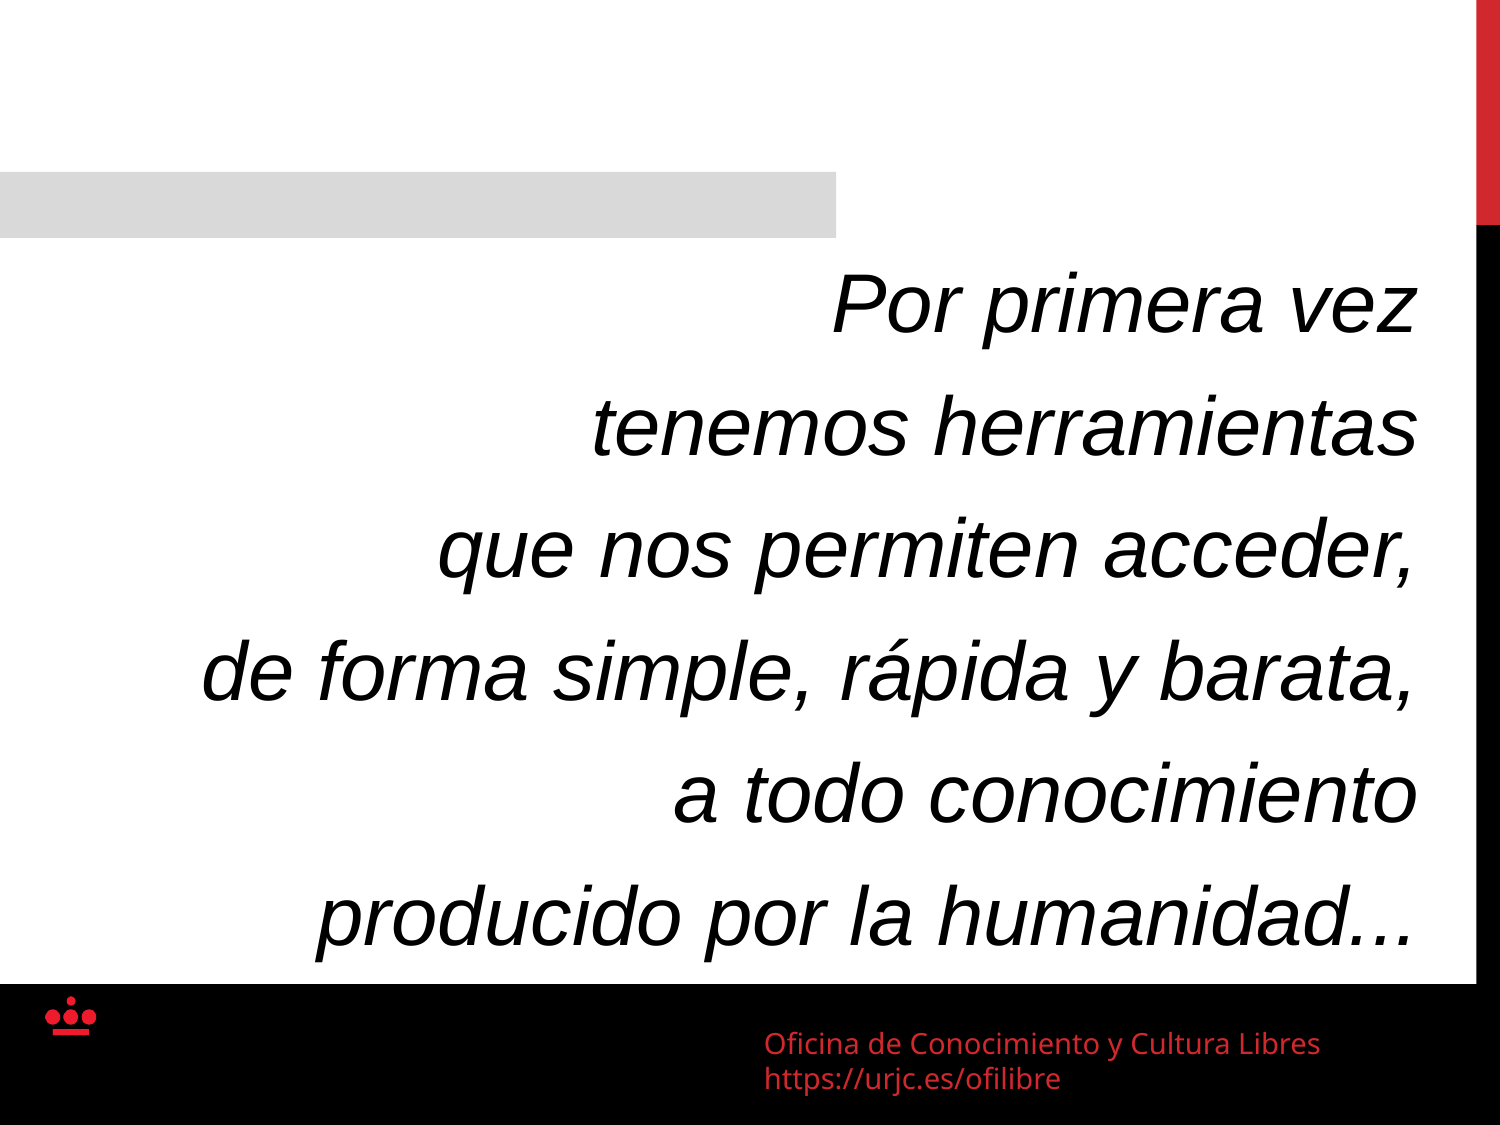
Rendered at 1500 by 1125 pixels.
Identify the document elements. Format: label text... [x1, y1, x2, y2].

picture [45, 996, 341, 1111]
text_box Oficina de Conocimiento y Cultura Libres https://urjc.es/ofilibre [748, 1017, 1500, 1125]
text_box Por primera vez tenemos herramientas que nos permiten acceder, de forma simple, rápida y barata, a todo conocimiento producido por la humanidad... [75, 249, 1434, 971]
text_box [0, 24, 1326, 238]
text_box [0, 984, 1500, 1125]
title [75, 172, 1026, 249]
